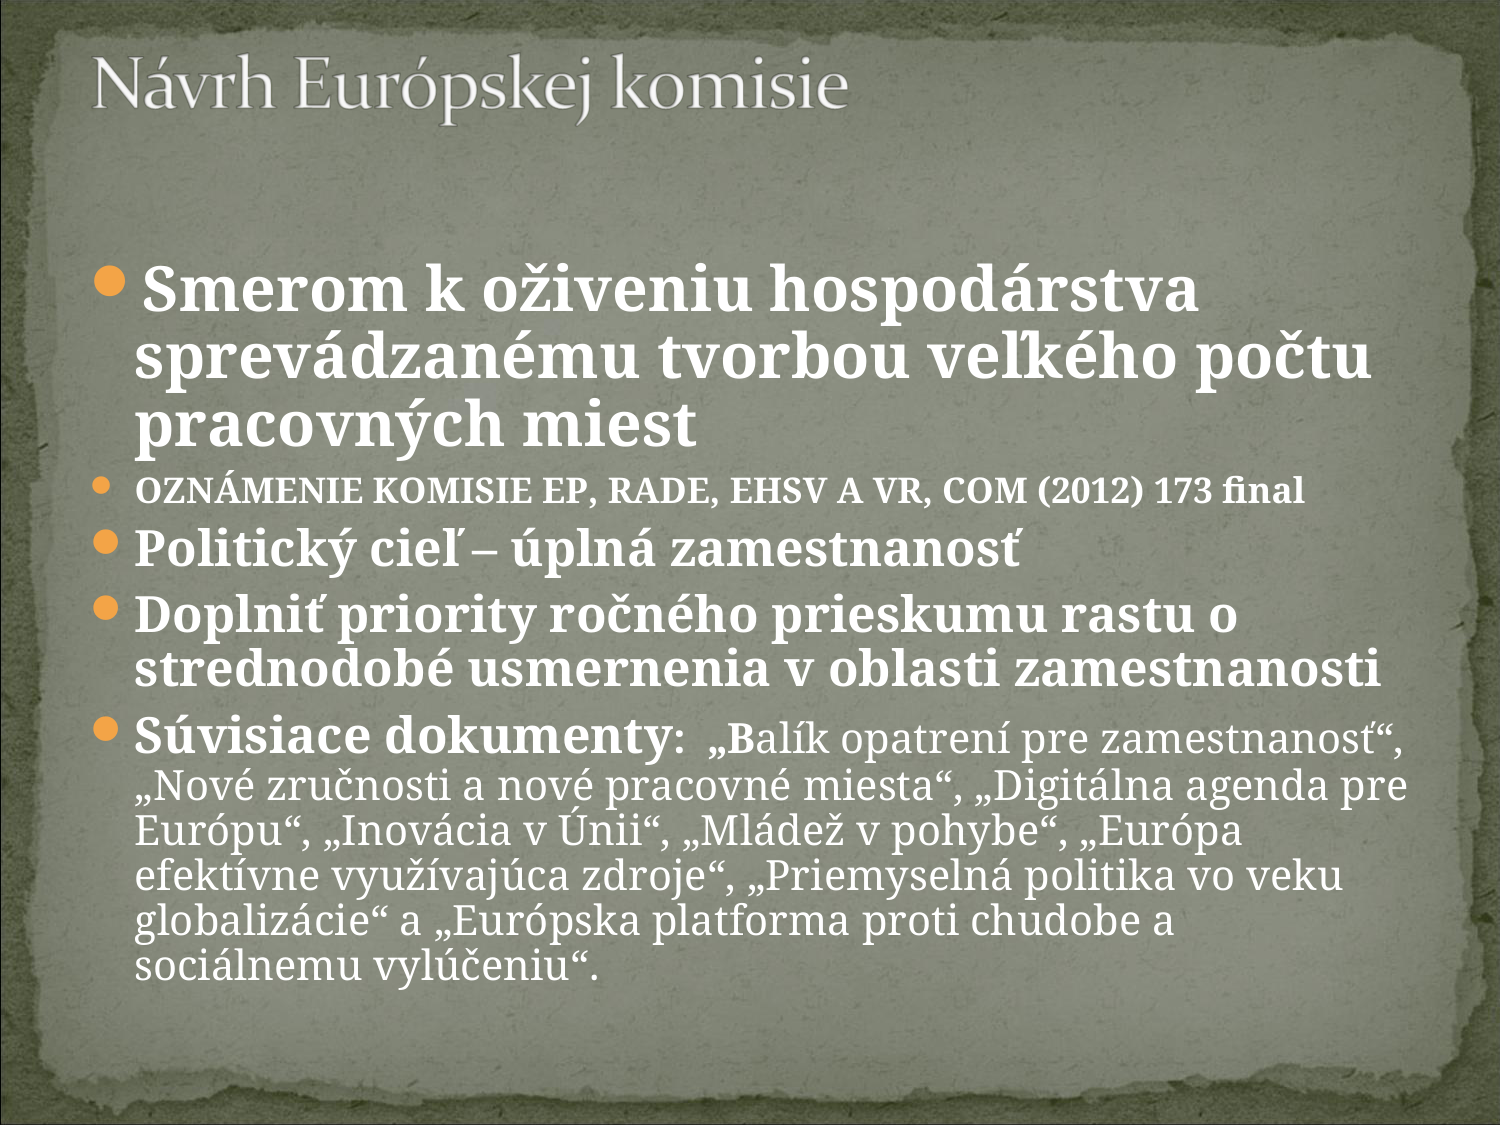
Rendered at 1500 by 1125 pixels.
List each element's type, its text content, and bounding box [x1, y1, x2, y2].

text_box [43, 15, 1427, 227]
picture [0, 0, 1500, 1125]
list Smerom k oživeniu hospodárstva sprevádzanému tvorbou veľkého počtu pracovných miest OZNÁMENIE KOMISIE EP, RADE, EHSV A VR, COM (2012) 173 final Politický cieľ – úplná zamestnanosť Doplniť priority ročného prieskumu rastu o strednodobé usmernenia v oblasti zamestnanosti Súvisiace dokumenty: „Balík opatrení pre zamestnanosť“, „Nové zručnosti a nové pracovné miesta“, „Digitálna agenda pre Európu“, „Inovácia v Únii“, „Mládež v pohybe“, „Európa efektívne využívajúca zdroje“, „Priemyselná politika vo veku globalizácie“ a „Európska platforma proti chudobe a sociálnemu vylúčeniu“. [75, 249, 1426, 1089]
